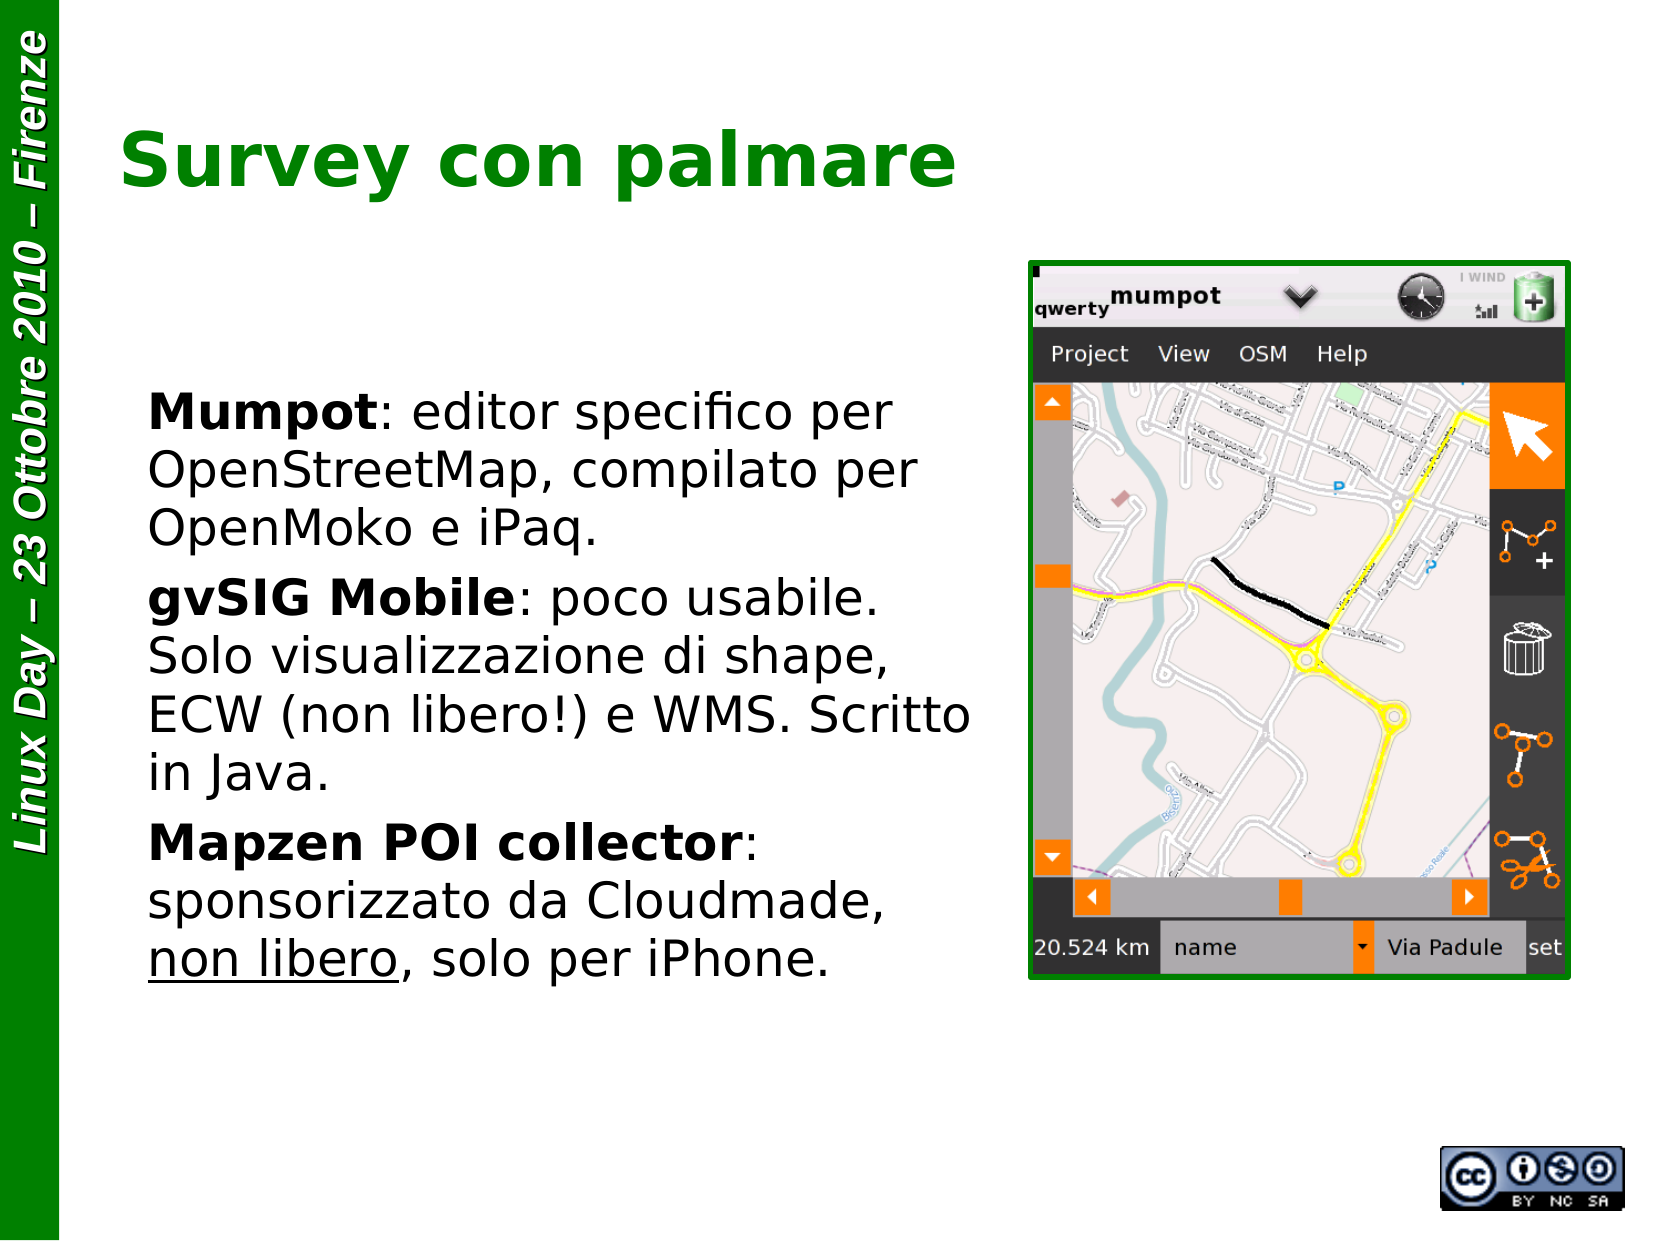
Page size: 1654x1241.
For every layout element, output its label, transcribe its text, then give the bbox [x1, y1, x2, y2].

picture [1033, 265, 1565, 975]
list Mumpot: editor specifico per OpenStreetMap, compilato per OpenMoko e iPaq. gvSIG Mobile: poco usabile. Solo visualizzazione di shape, ECW (non libero!) e WMS. Scritto in Java. Mapzen POI collector: sponsorizzato da Cloudmade, non libero, solo per iPhone. [147, 382, 981, 989]
title Survey con palmare [118, 64, 1394, 257]
picture [1440, 1146, 1625, 1211]
